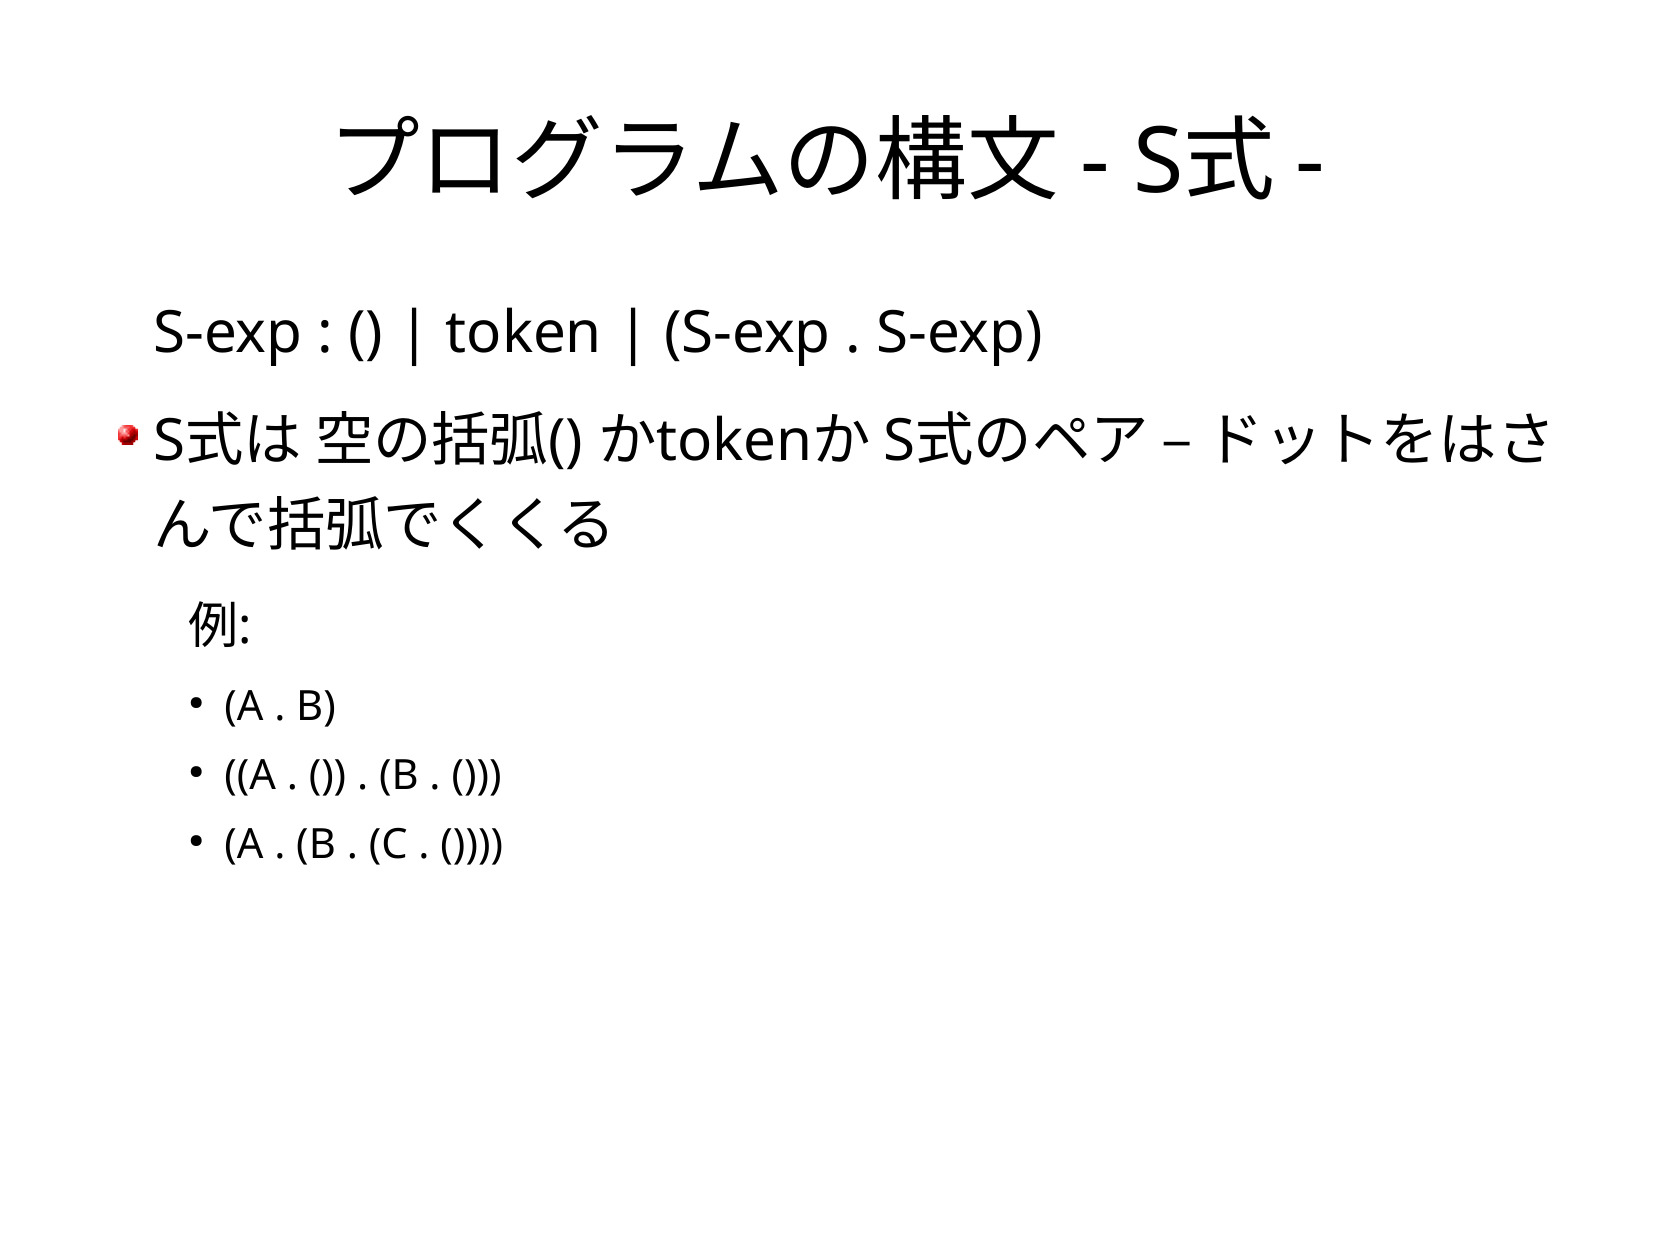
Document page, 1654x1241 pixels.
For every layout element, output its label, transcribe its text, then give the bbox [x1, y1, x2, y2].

list S-exp : () | token | (S-exp . S-exp) S式は 空の括弧() かtokenか S式のペア – ドットをはさんで括弧でくくる 例: (A . B) ((A . ()) . (B . ())) (A . (B . (C . ()))) [82, 290, 1571, 1109]
title プログラムの構文 - S式 - [82, 56, 1571, 250]
